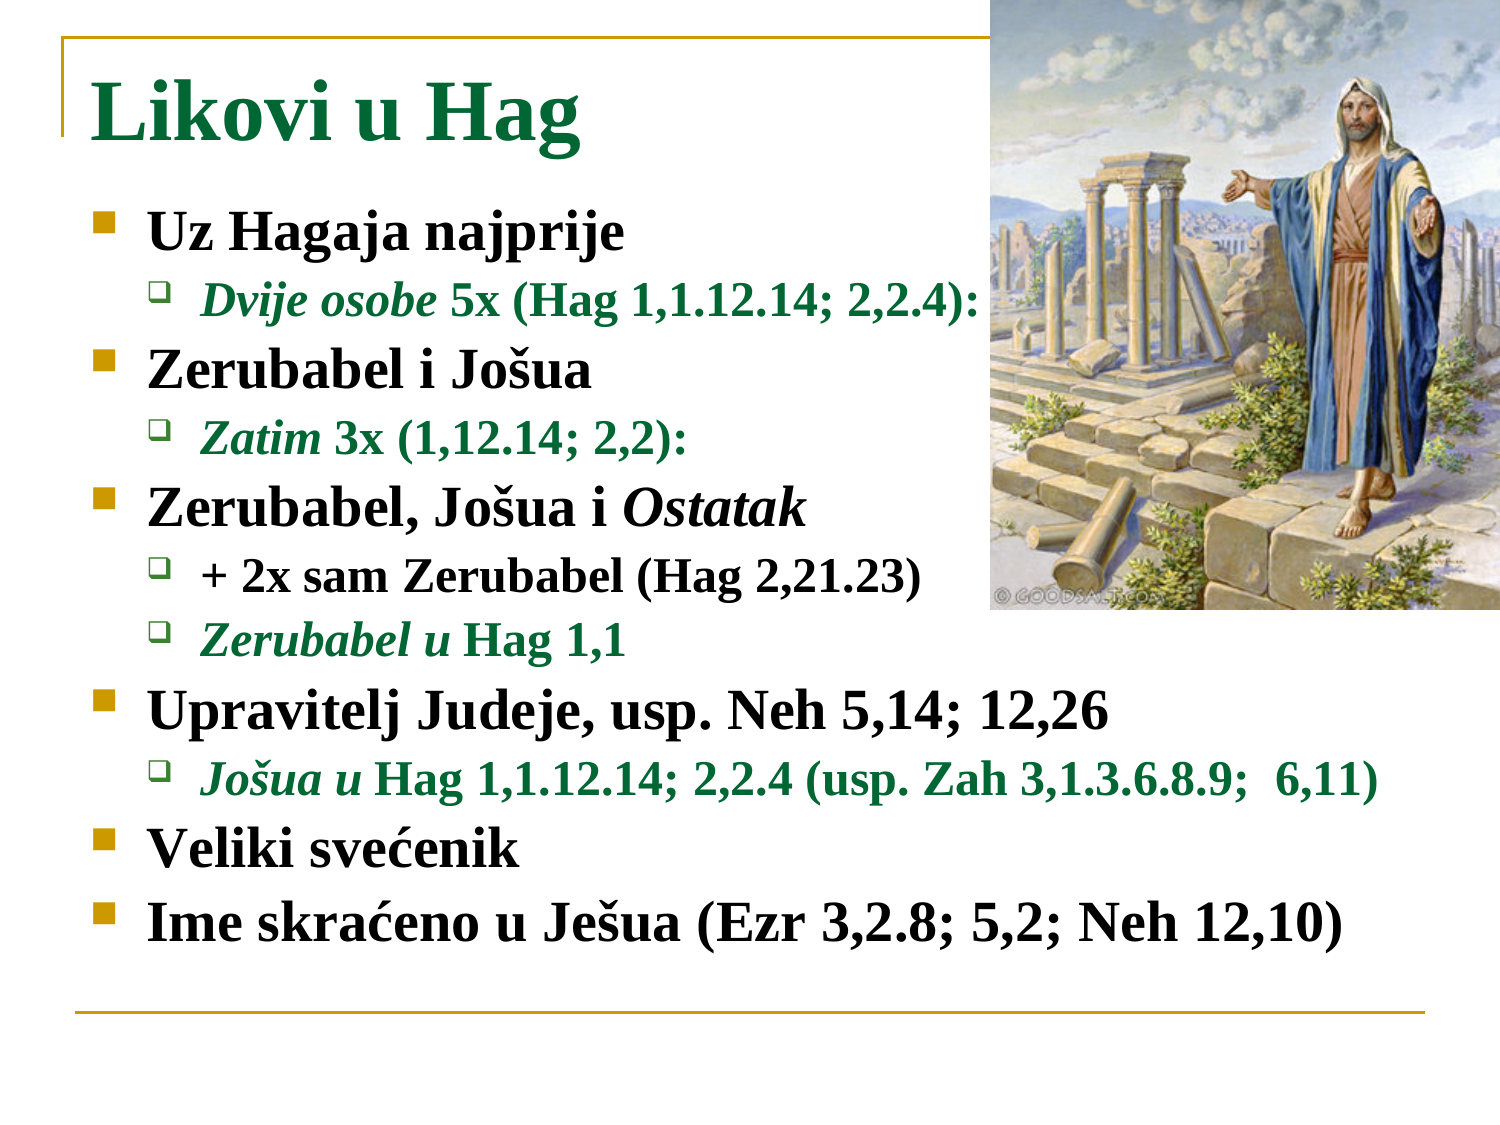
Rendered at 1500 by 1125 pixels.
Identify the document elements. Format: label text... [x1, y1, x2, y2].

title Likovi u Hag [75, 45, 990, 184]
list Uz Hagaja najprije Dvije osobe 5x (Hag 1,1.12.14; 2,2.4): Zerubabel i Jošua Zatim 3x (1,12.14; 2,2): Zerubabel, Jošua i Ostatak + 2x sam Zerubabel (Hag 2,21.23) Zerubabel u Hag 1,1 Upravitelj Judeje, usp. Neh 5,14; 12,26 Jošua u Hag 1,1.12.14; 2,2.4 (usp. Zah 3,1.3.6.8.9; 6,11) Veliki svećenik Ime skraćeno u Ješua (Ezr 3,2.8; 5,2; Neh 12,10) [75, 184, 1426, 1006]
picture [990, 0, 1500, 610]
